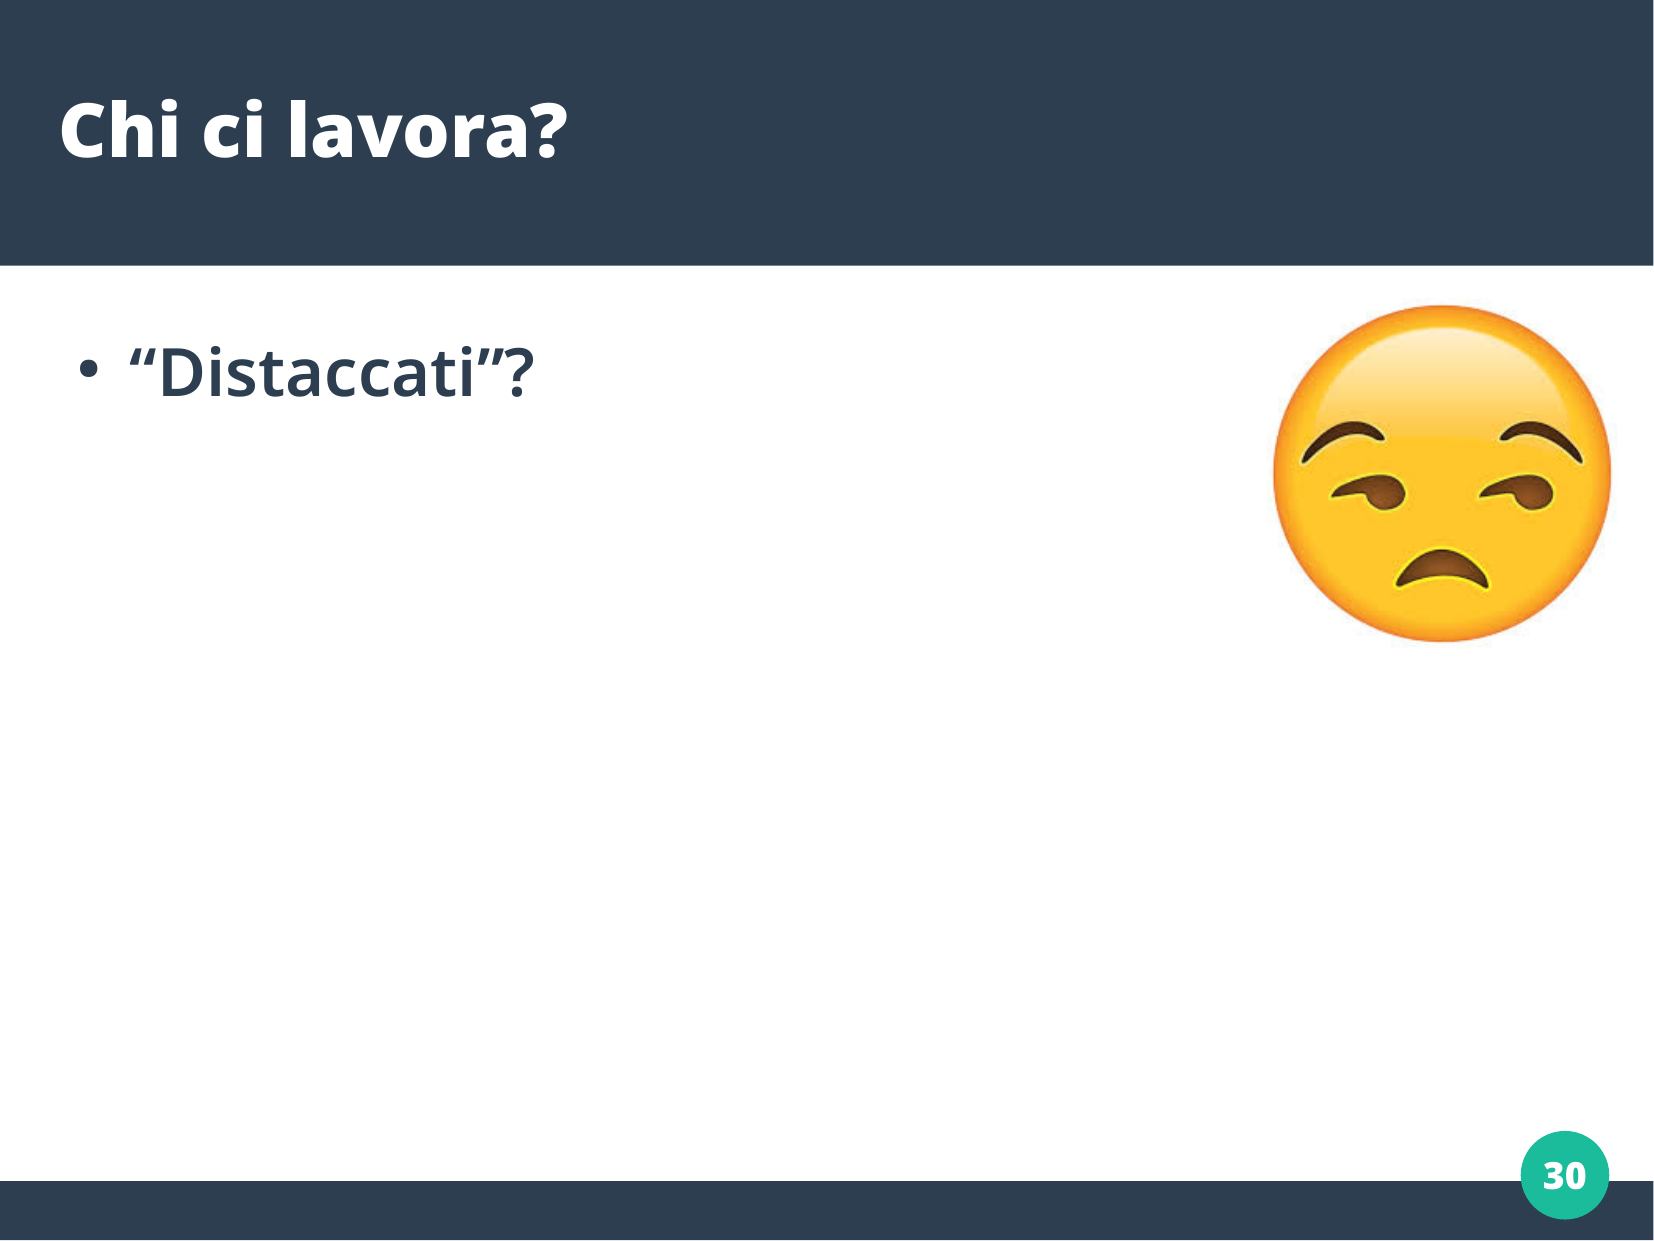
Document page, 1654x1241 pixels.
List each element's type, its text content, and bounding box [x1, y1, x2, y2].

list “Distaccati”? [59, 324, 1571, 1152]
title Chi ci lavora? [59, 49, 1595, 207]
picture [1266, 298, 1619, 650]
